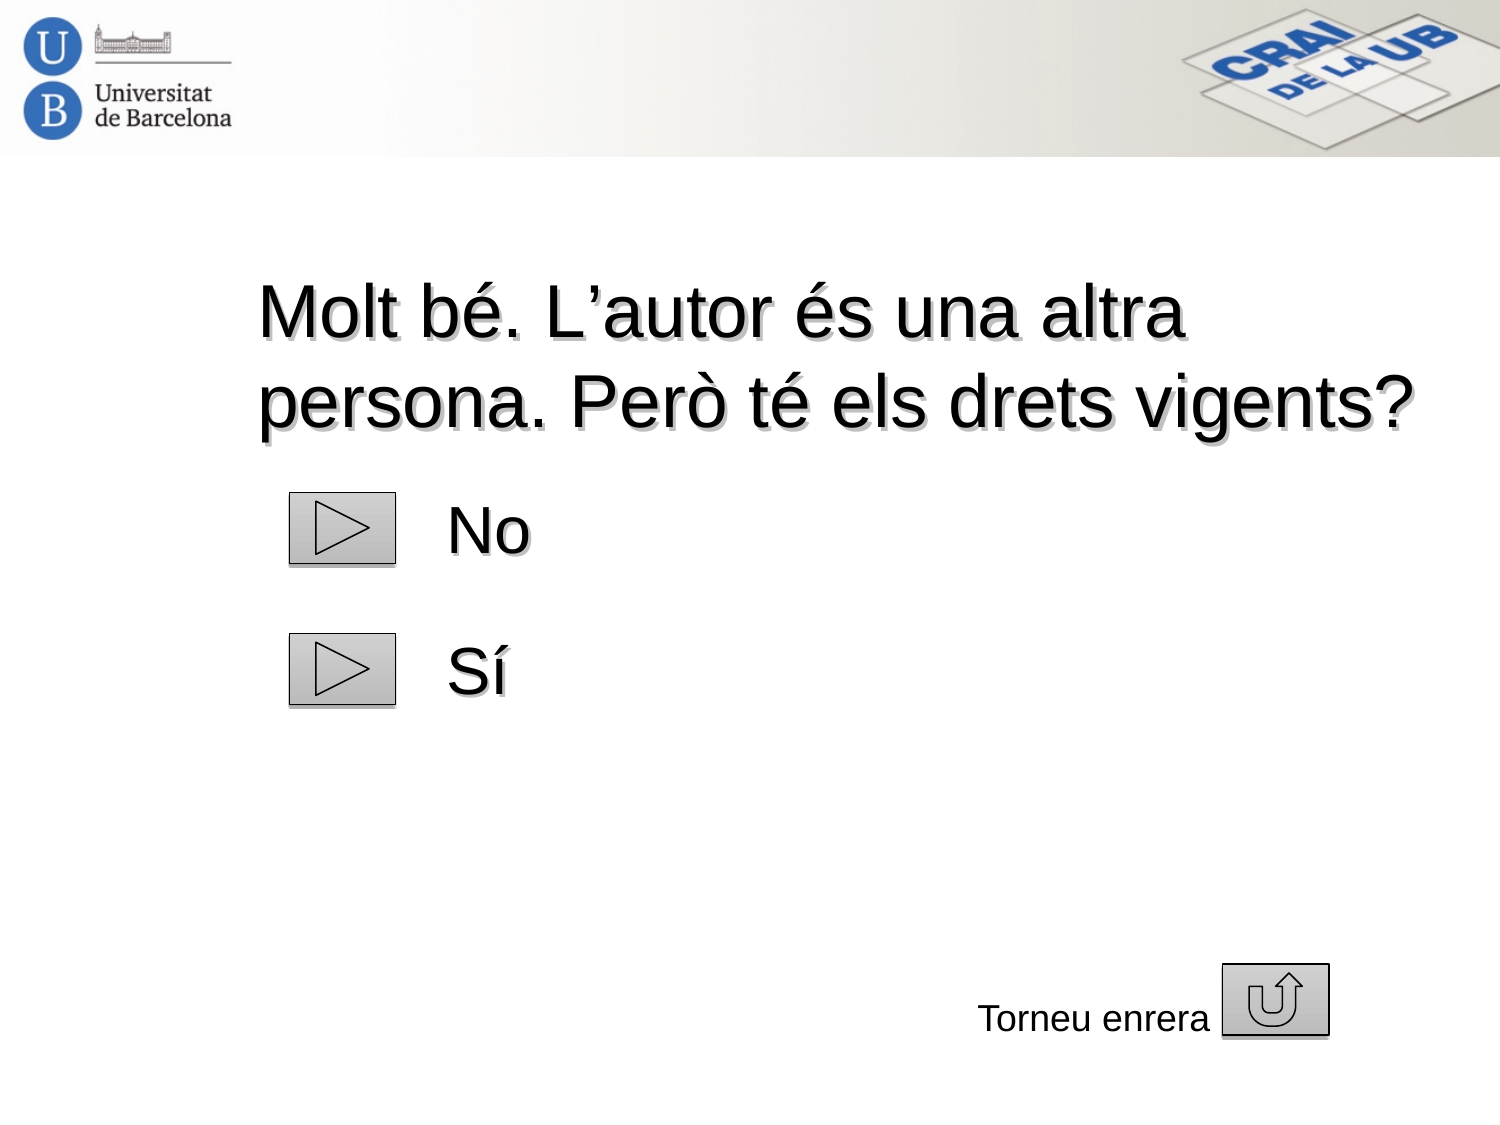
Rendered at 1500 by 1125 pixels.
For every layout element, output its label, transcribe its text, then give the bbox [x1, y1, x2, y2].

text_box Torneu enrera [962, 986, 1235, 1047]
text_box Sí [431, 620, 999, 717]
title Molt bé. L’autor és una altra persona. Però té els drets vigents? [242, 255, 1436, 443]
text_box [1222, 964, 1329, 1036]
text_box No [431, 479, 999, 576]
text_box [289, 492, 396, 564]
text_box [289, 633, 396, 705]
